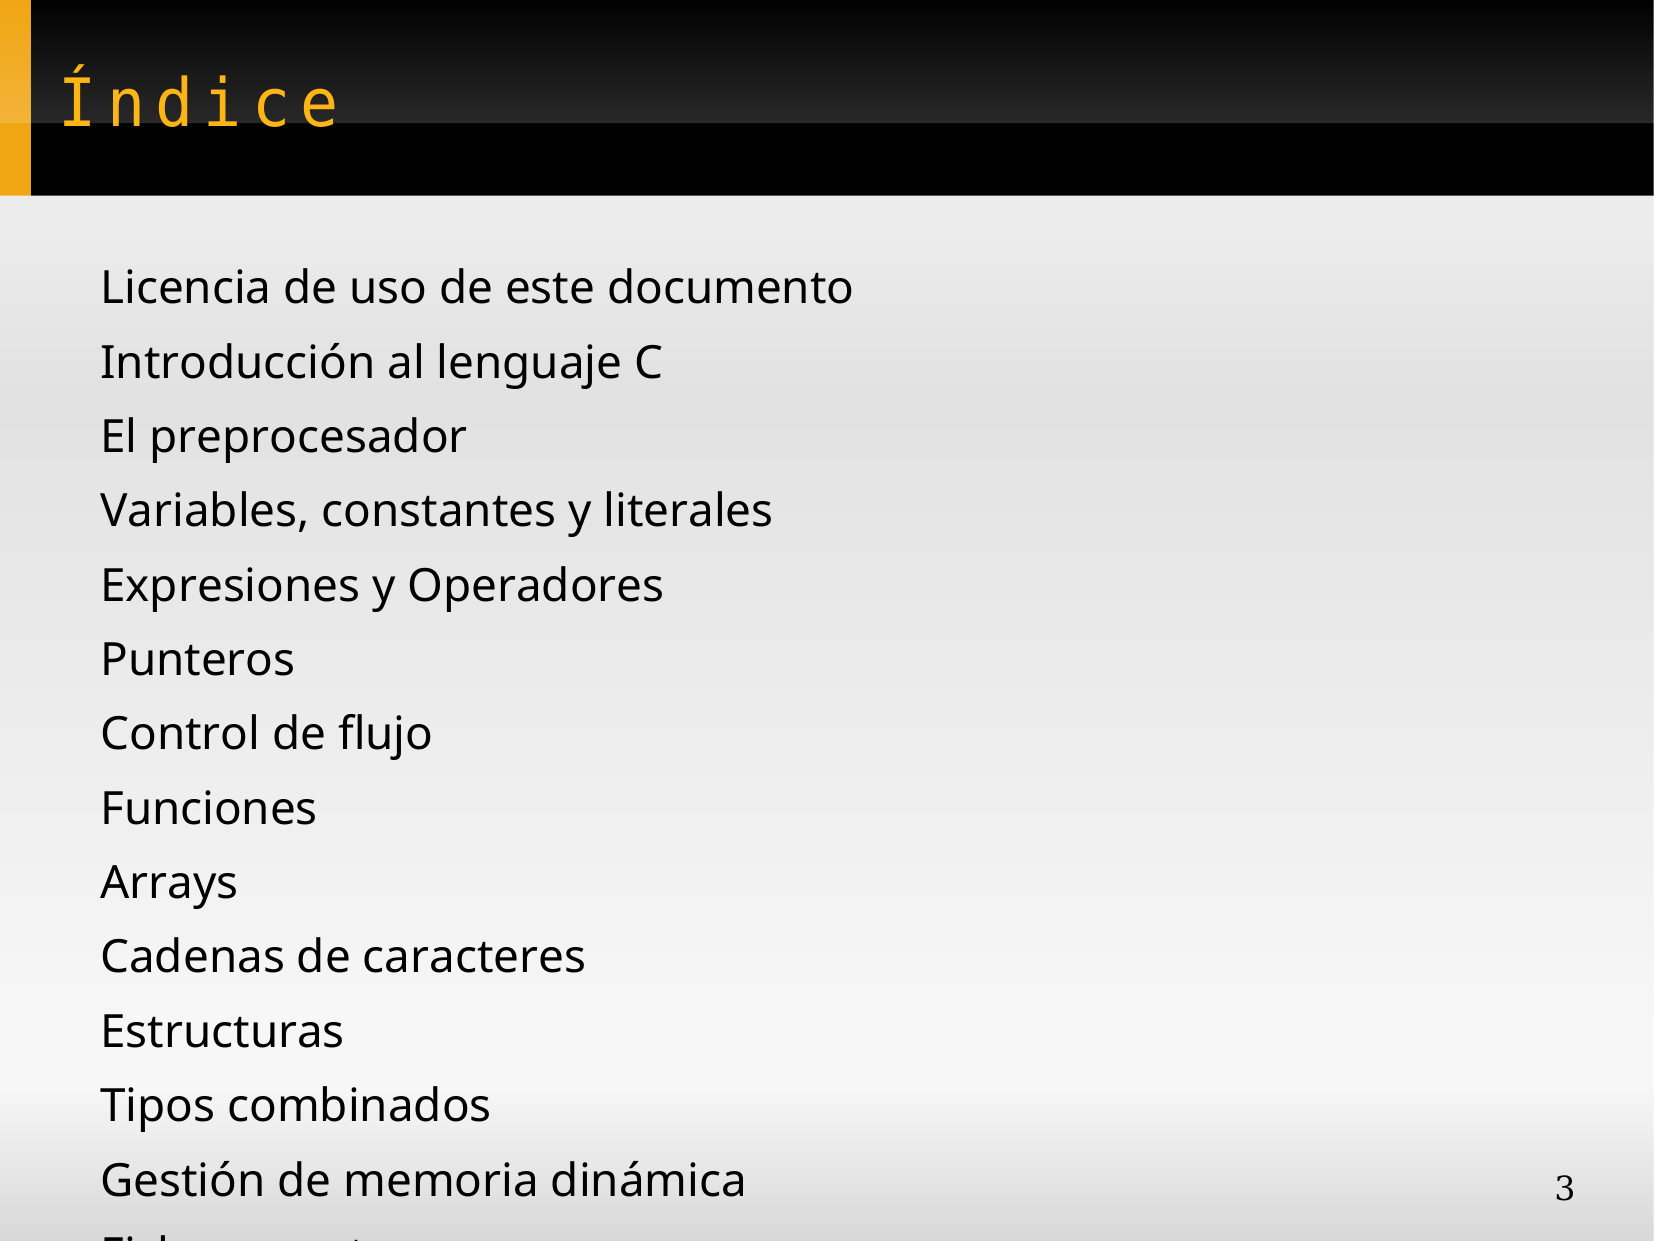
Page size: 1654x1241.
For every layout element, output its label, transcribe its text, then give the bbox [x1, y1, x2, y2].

picture [0, 0, 1654, 1241]
list Licencia de uso de este documento Introducción al lenguaje C El preprocesador Variables, constantes y literales Expresiones y Operadores Punteros Control de flujo Funciones Arrays Cadenas de caracteres Estructuras Tipos combinados Gestión de memoria dinámica Ficheros y streams [82, 254, 1571, 1183]
title Índice [59, 29, 1506, 178]
